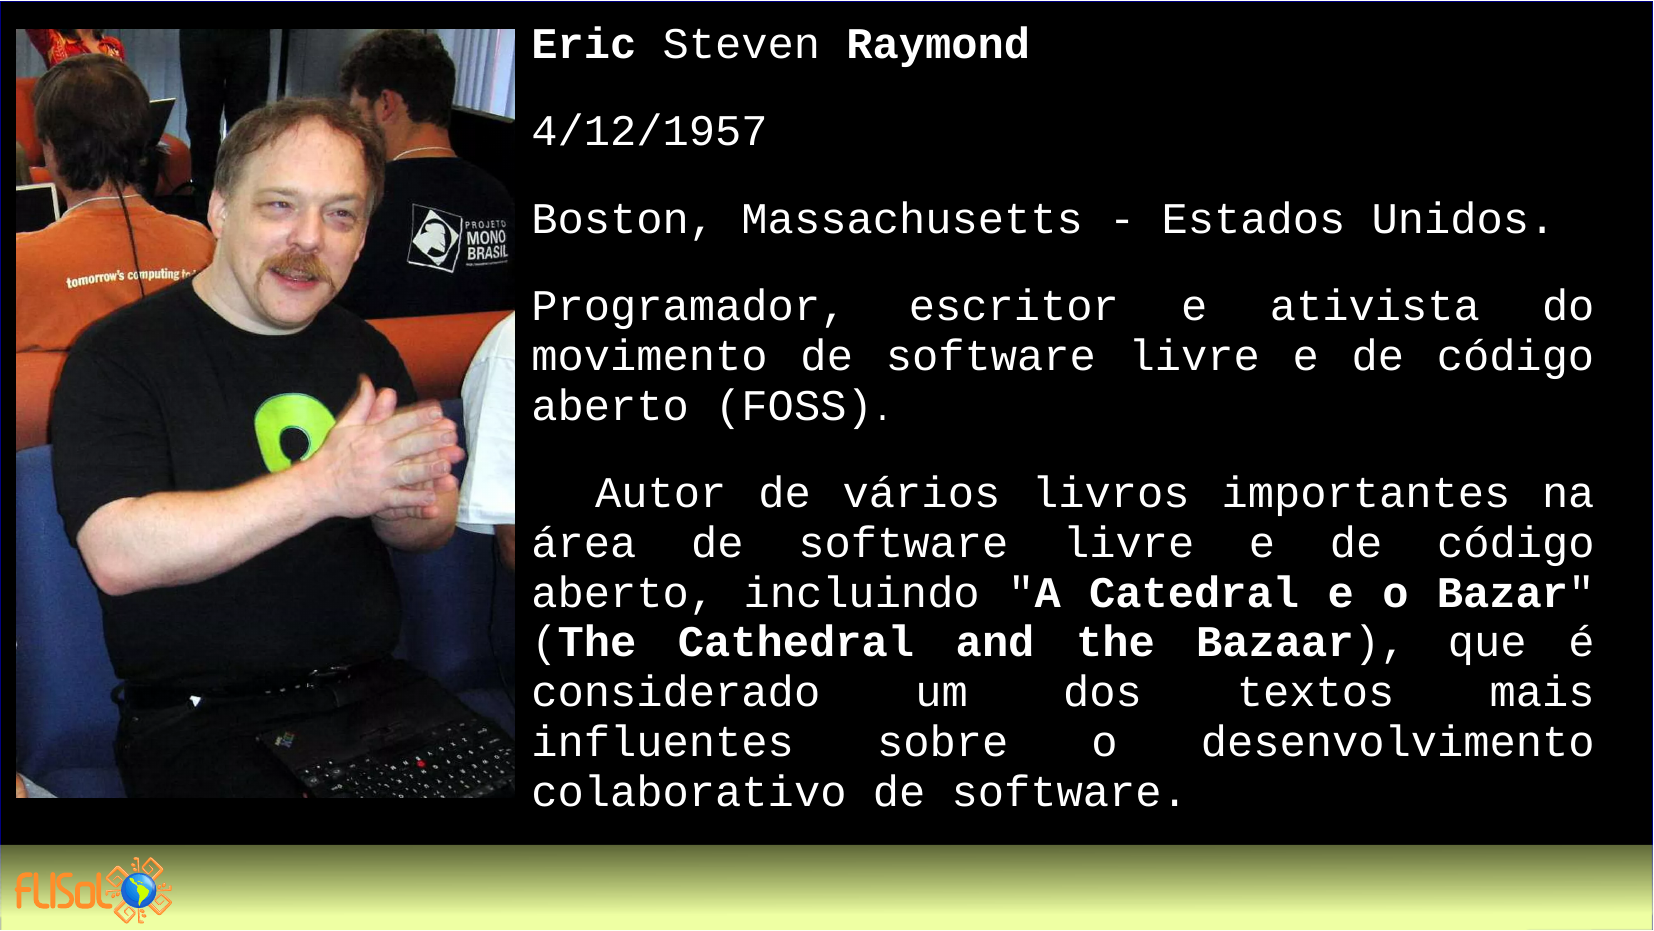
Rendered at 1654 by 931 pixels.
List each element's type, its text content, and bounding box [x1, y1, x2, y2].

picture [0, 0, 1654, 844]
text_box [0, 844, 1654, 931]
text_box Eric Steven Raymond 4/12/1957 Boston, Massachusetts - Estados Unidos. Programador, escritor e ativista do movimento de software livre e de código aberto (FOSS). Autor de vários livros importantes na área de software livre e de código aberto, incluindo "A Catedral e o Bazar" (The Cathedral and the Bazaar), que é considerado um dos textos mais influentes sobre o desenvolvimento colaborativo de software. [531, 14, 1595, 827]
